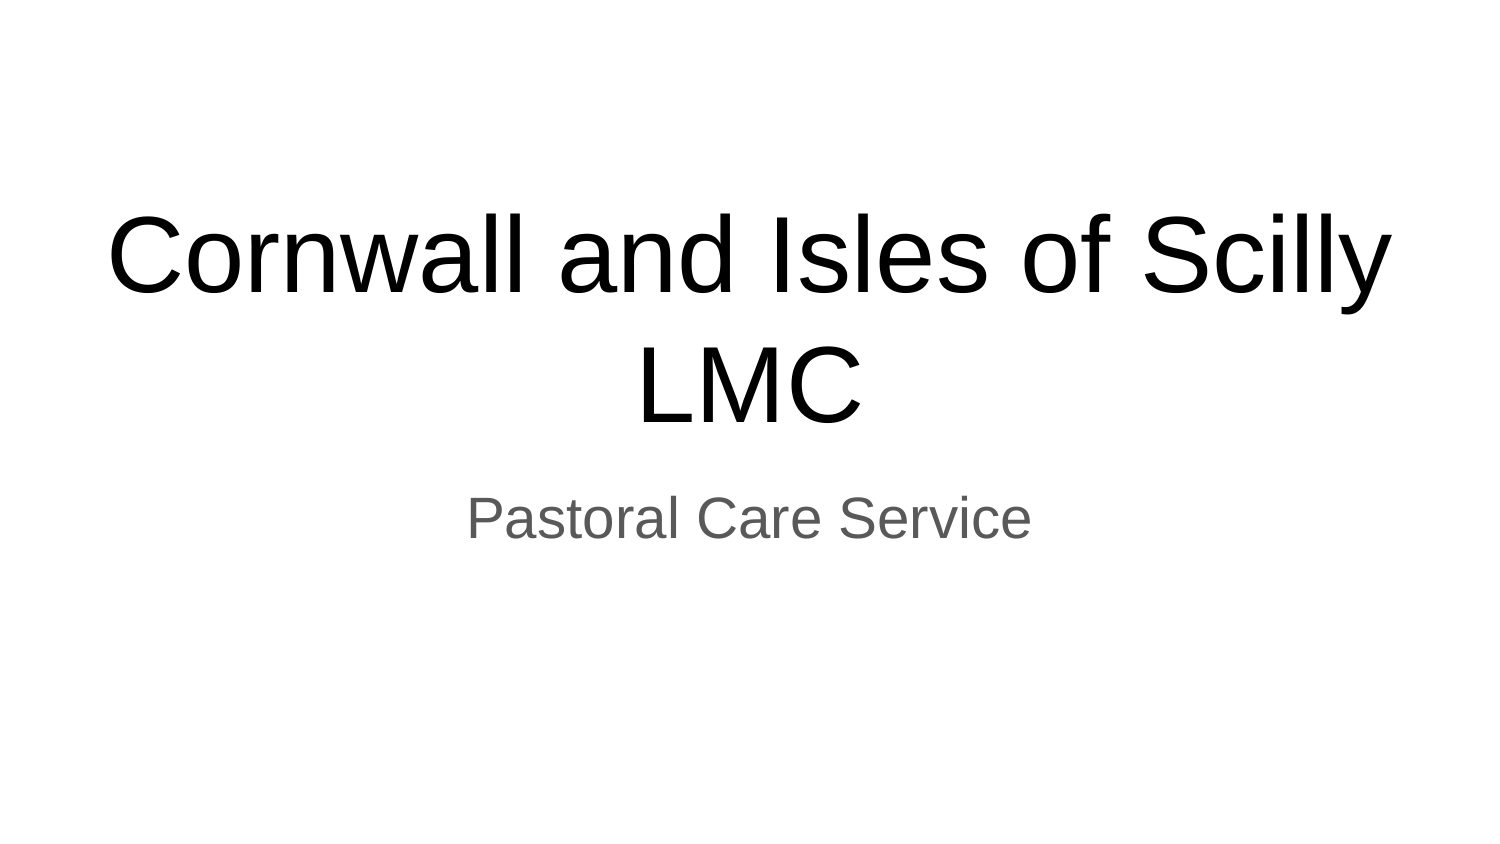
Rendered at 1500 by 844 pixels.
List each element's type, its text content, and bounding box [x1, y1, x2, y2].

subtitle Pastoral Care Service [51, 464, 1449, 595]
title Cornwall and Isles of Scilly LMC [51, 122, 1449, 459]
